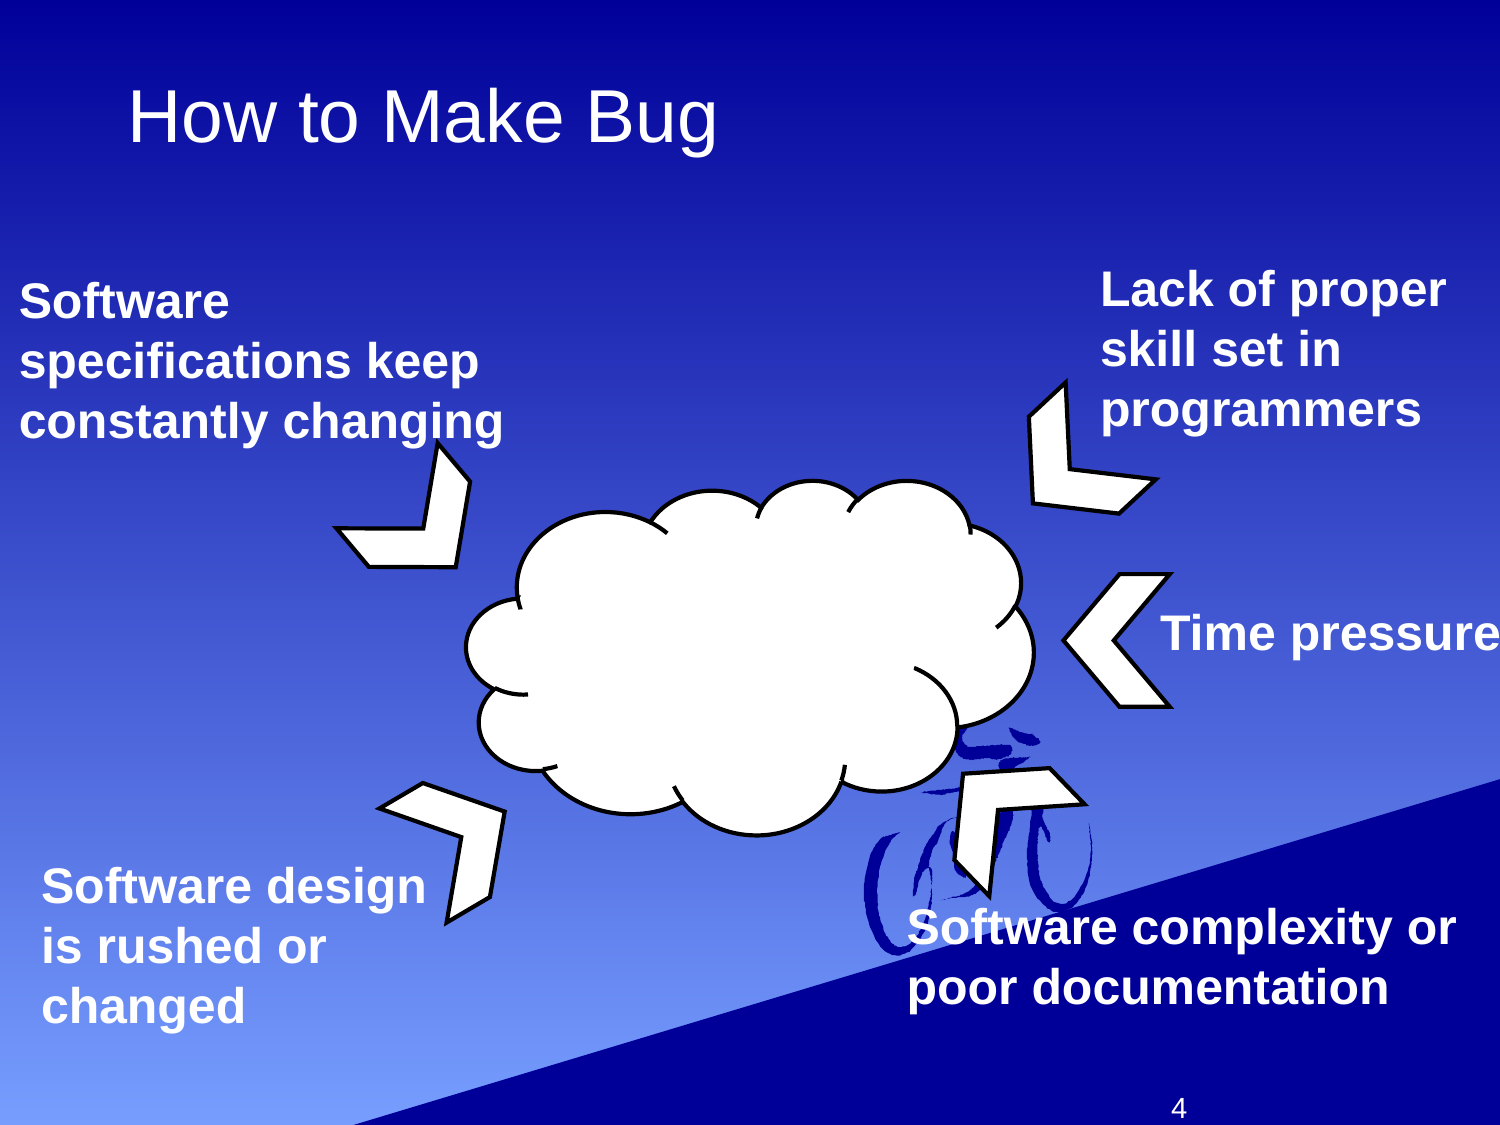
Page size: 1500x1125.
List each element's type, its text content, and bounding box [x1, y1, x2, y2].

text_box [379, 783, 505, 923]
text_box Software complexity or poor documentation [891, 887, 1483, 1024]
text_box [1028, 382, 1156, 514]
text_box BUG [465, 480, 1034, 836]
text_box Software design is rushed or changed [26, 846, 455, 983]
title How to Make Bug [112, 37, 1388, 188]
text_box [954, 768, 1085, 897]
text_box Time pressure [1145, 592, 1500, 668]
text_box Lack of proper skill set in programmers [1084, 248, 1500, 446]
text_box [1156, 1082, 1500, 1125]
text_box Software specifications keep constantly changing [3, 260, 561, 398]
text_box [336, 443, 471, 568]
text_box [1063, 574, 1170, 707]
